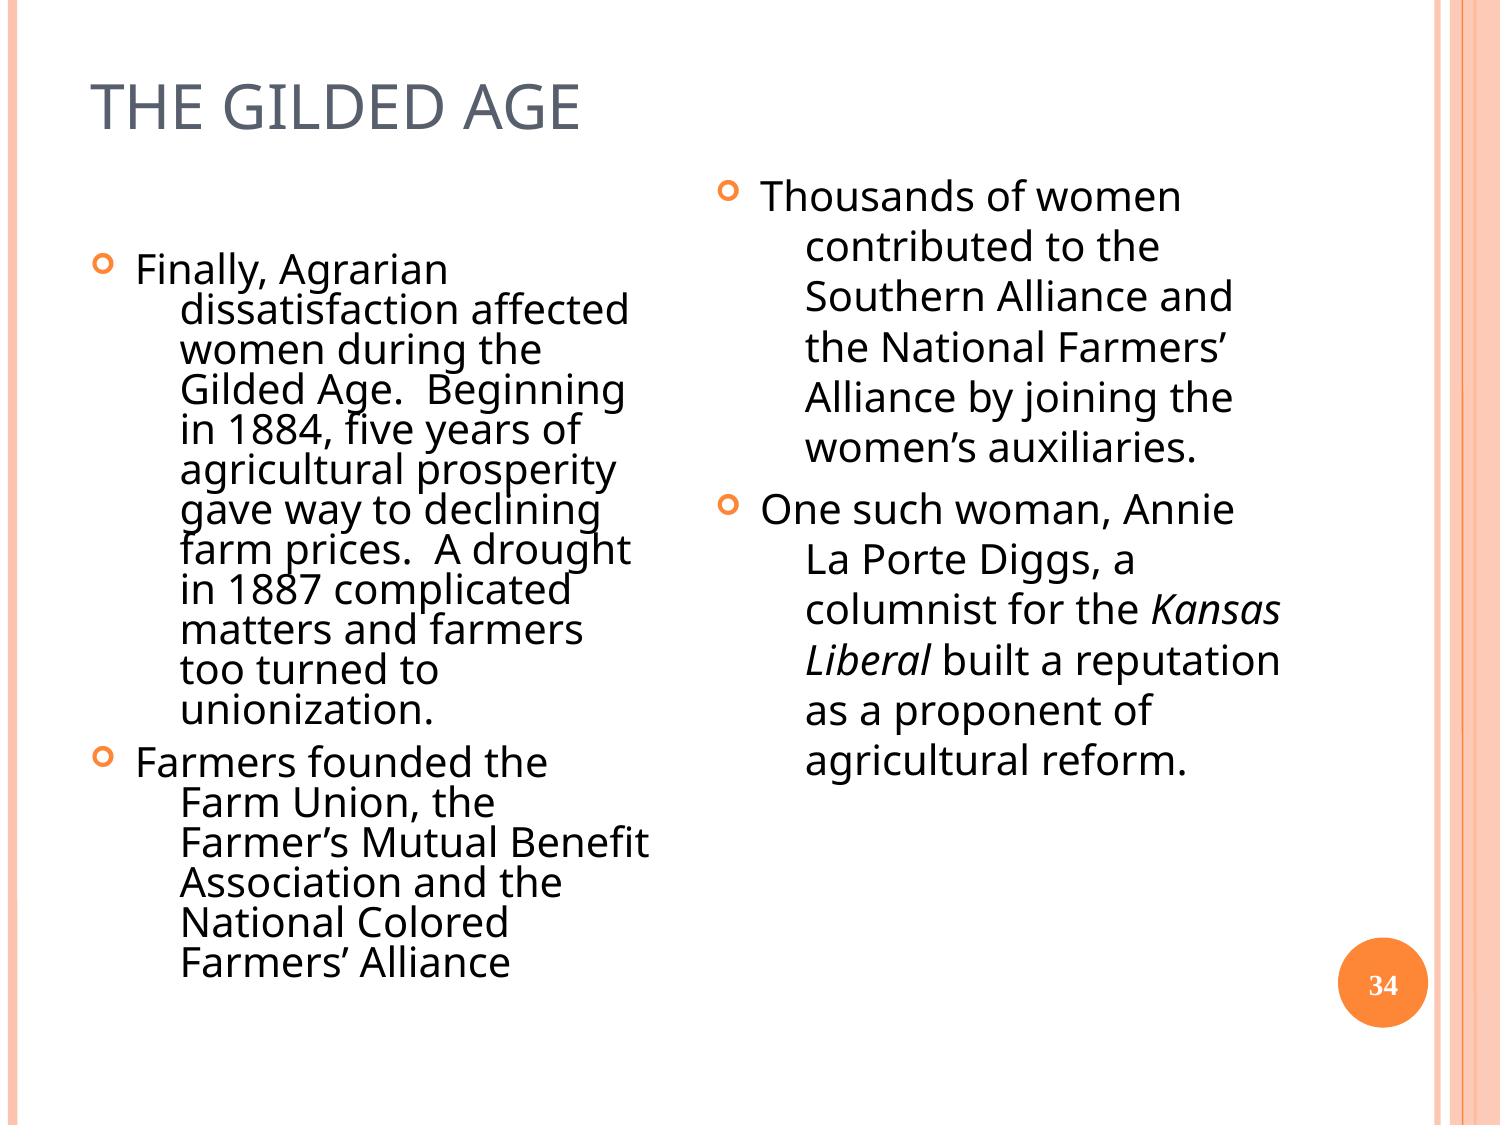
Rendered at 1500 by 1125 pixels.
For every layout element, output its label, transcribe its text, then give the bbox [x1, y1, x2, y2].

text_box [1333, 940, 1434, 1027]
list Finally, Agrarian dissatisfaction affected women during the Gilded Age. Beginning in 1884, five years of agricultural prosperity gave way to declining farm prices. A drought in 1887 complicated matters and farmers too turned to unionization. Farmers founded the Farm Union, the Farmer’s Mutual Benefit Association and the National Colored Farmers’ Alliance [75, 162, 676, 1013]
list Thousands of women contributed to the Southern Alliance and the National Farmers’ Alliance by joining the women’s auxiliaries. One such woman, Annie La Porte Diggs, a columnist for the Kansas Liberal built a reputation as a proponent of agricultural reform. [700, 162, 1301, 1013]
title The Gilded Age [75, 37, 1300, 150]
